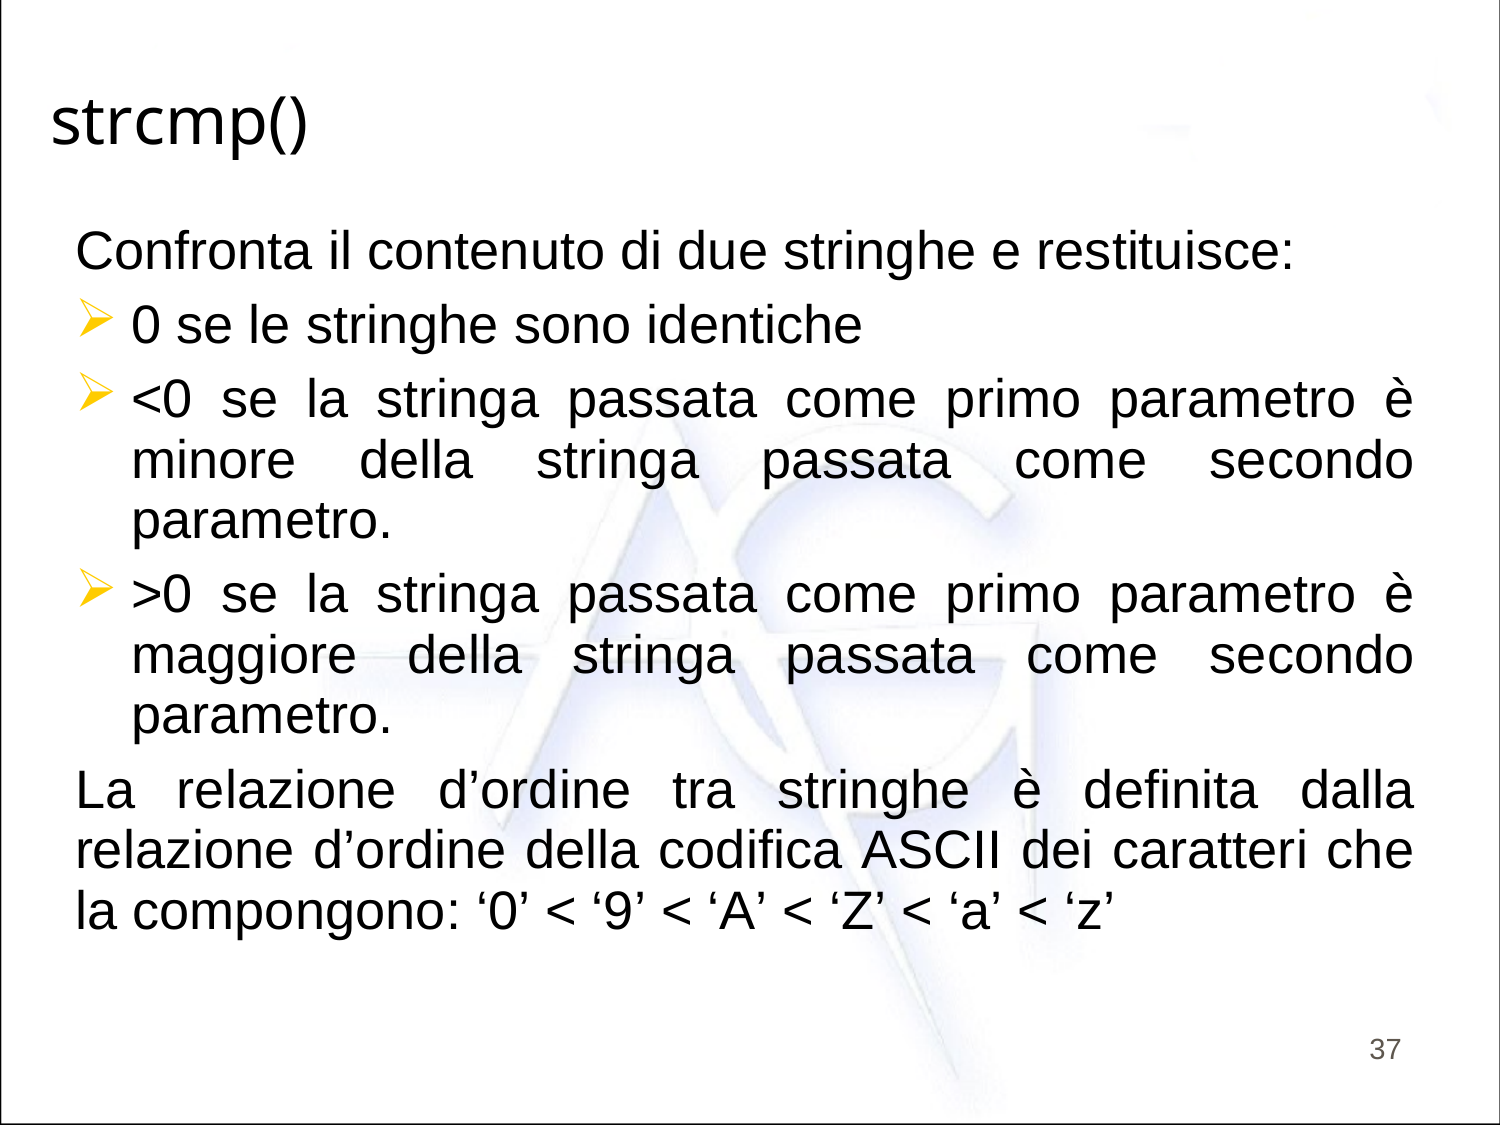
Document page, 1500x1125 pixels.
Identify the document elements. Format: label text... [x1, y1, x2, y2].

title strcmp() [49, 7, 1438, 231]
picture [0, 0, 1500, 1125]
list Confronta il contenuto di due stringhe e restituisce: 0 se le stringhe sono identiche <0 se la stringa passata come primo parametro è minore della stringa passata come secondo parametro. >0 se la stringa passata come primo parametro è maggiore della stringa passata come secondo parametro. La relazione d’ordine tra stringhe è definita dalla relazione d’ordine della codifica ASCII dei caratteri che la compongono: ‘0’ < ‘9’ < ‘A’ < ‘Z’ < ‘a’ < ‘z’ [74, 220, 1417, 1015]
